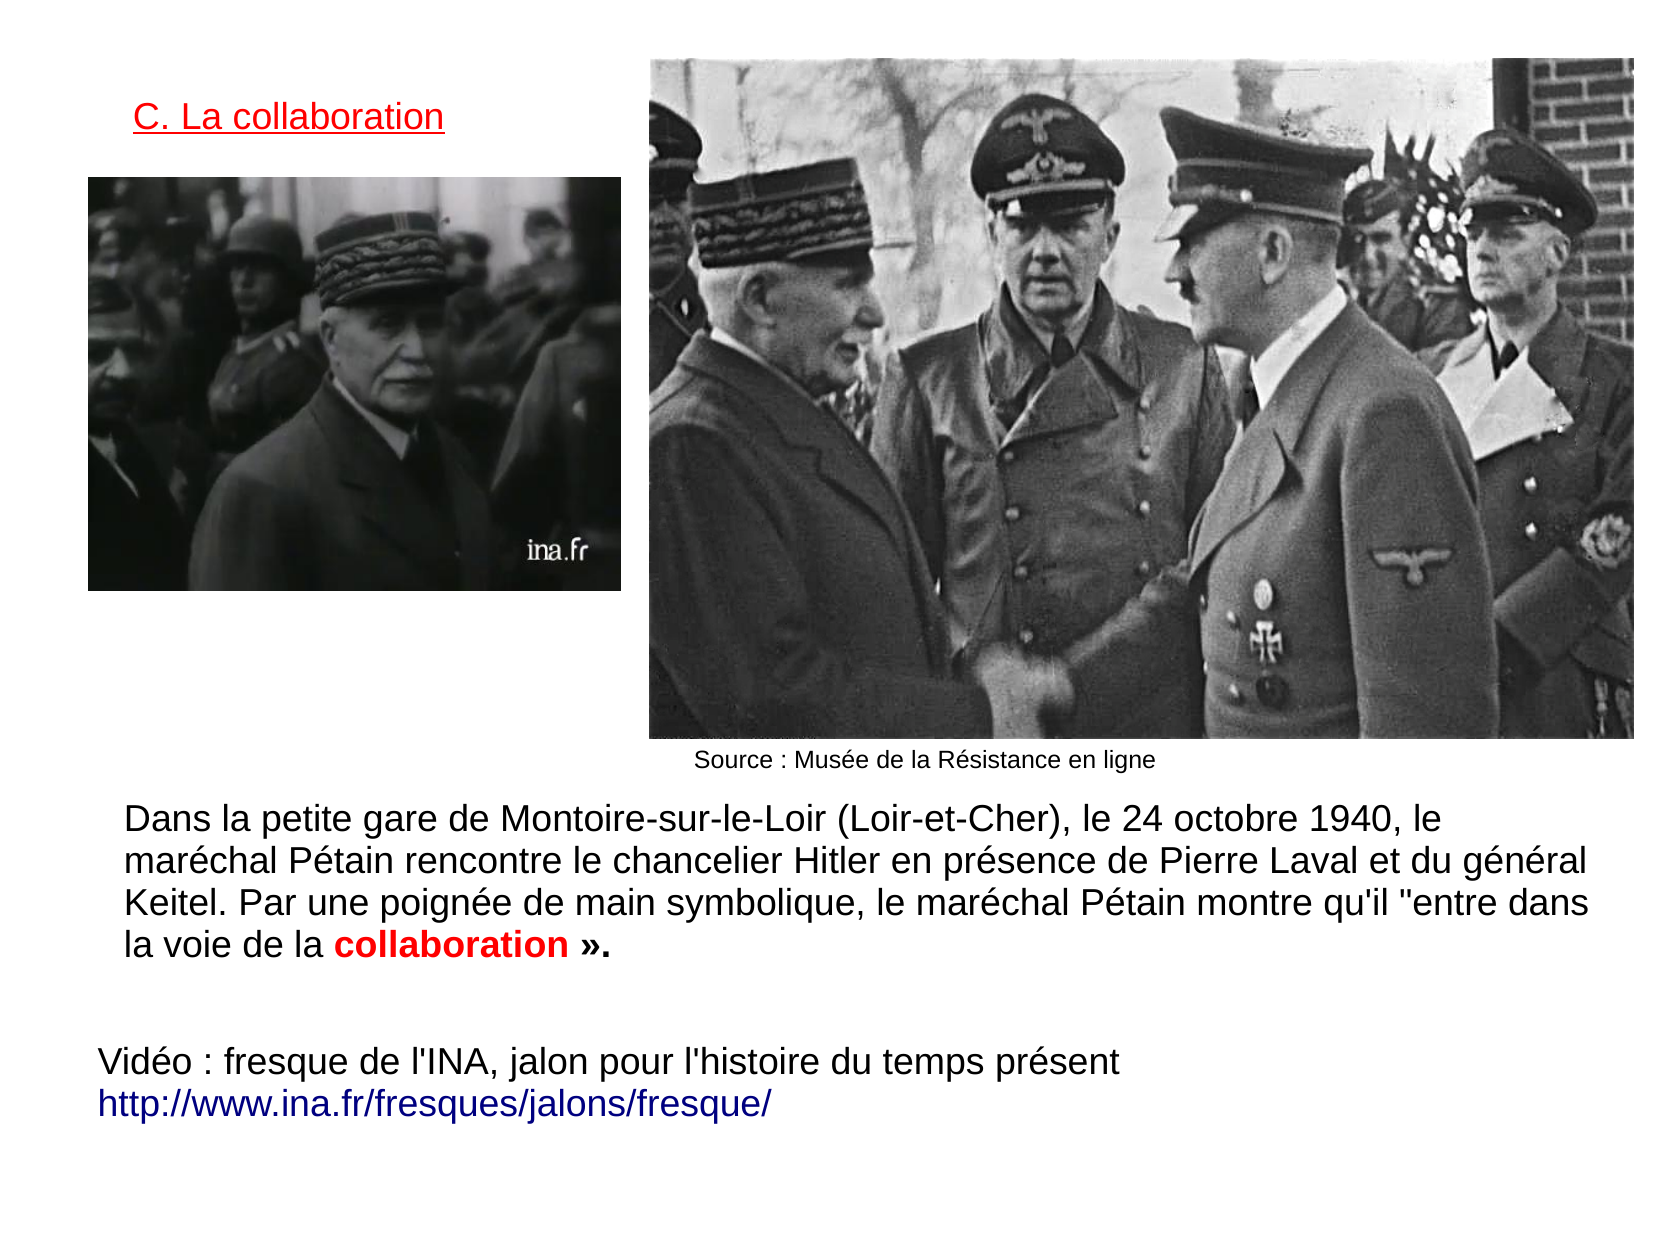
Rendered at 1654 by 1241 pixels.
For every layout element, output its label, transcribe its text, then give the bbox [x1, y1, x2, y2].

text_box C. La collaboration [118, 88, 471, 146]
text_box Vidéo : fresque de l'INA, jalon pour l'histoire du temps présent http://www.ina.fr/fresques/jalons/fresque/ [82, 1033, 1136, 1175]
text_box Dans la petite gare de Montoire-sur-le-Loir (Loir-et-Cher), le 24 octobre 1940, le maréchal Pétain rencontre le chancelier Hitler en présence de Pierre Laval et du général Keitel. Par une poignée de main symbolique, le maréchal Pétain montre qu'il "entre dans la voie de la collaboration ». [123, 797, 1595, 967]
text_box Source : Musée de la Résistance en ligne [679, 738, 1172, 782]
picture [88, 177, 621, 591]
picture [649, 58, 1634, 739]
